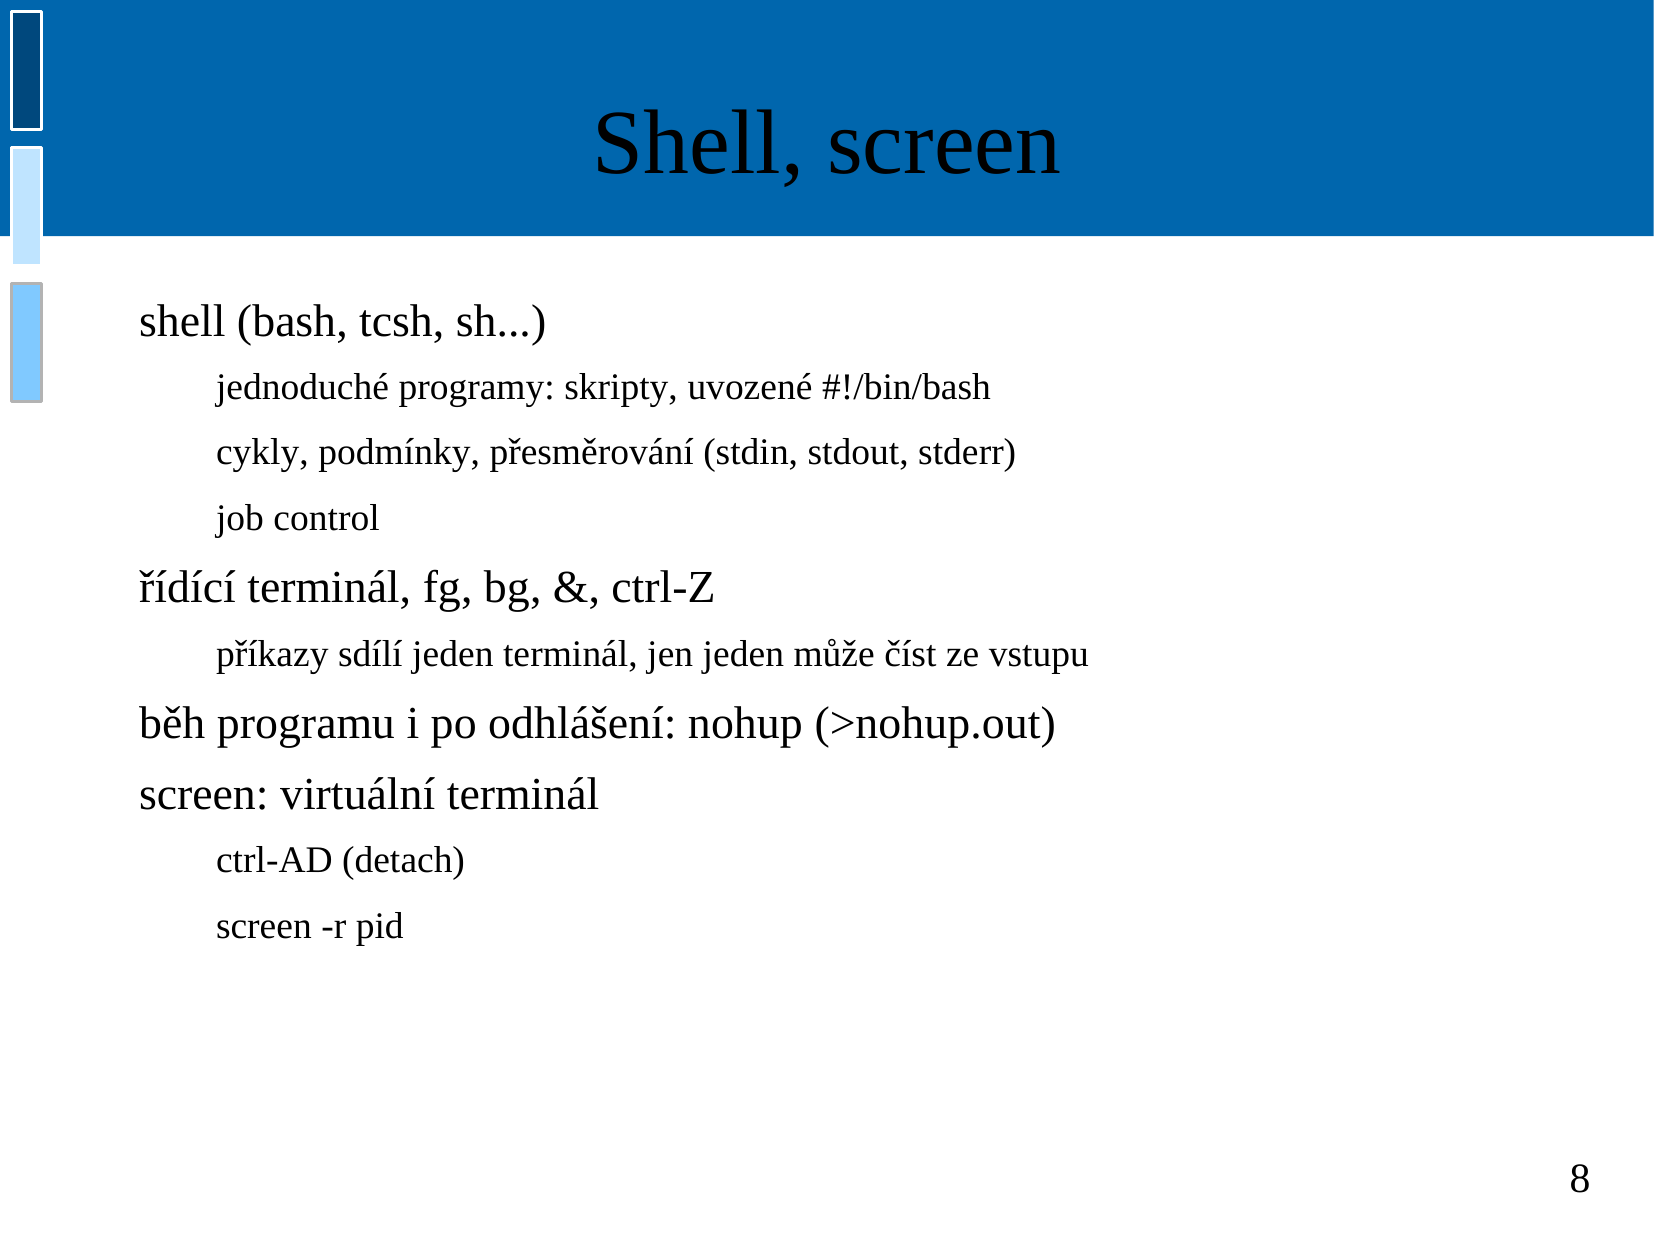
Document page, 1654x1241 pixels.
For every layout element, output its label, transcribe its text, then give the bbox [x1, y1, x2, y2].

title Shell, screen [121, 49, 1534, 237]
list shell (bash, tcsh, sh...) jednoduché programy: skripty, uvozené #!/bin/bash cykly, podmínky, přesměrování (stdin, stdout, stderr) job control řídící terminál, fg, bg, &, ctrl-Z příkazy sdílí jeden terminál, jen jeden může číst ze vstupu běh programu i po odhlášení: nohup (>nohup.out) screen: virtuální terminál ctrl-AD (detach) screen -r pid [121, 295, 1534, 1127]
